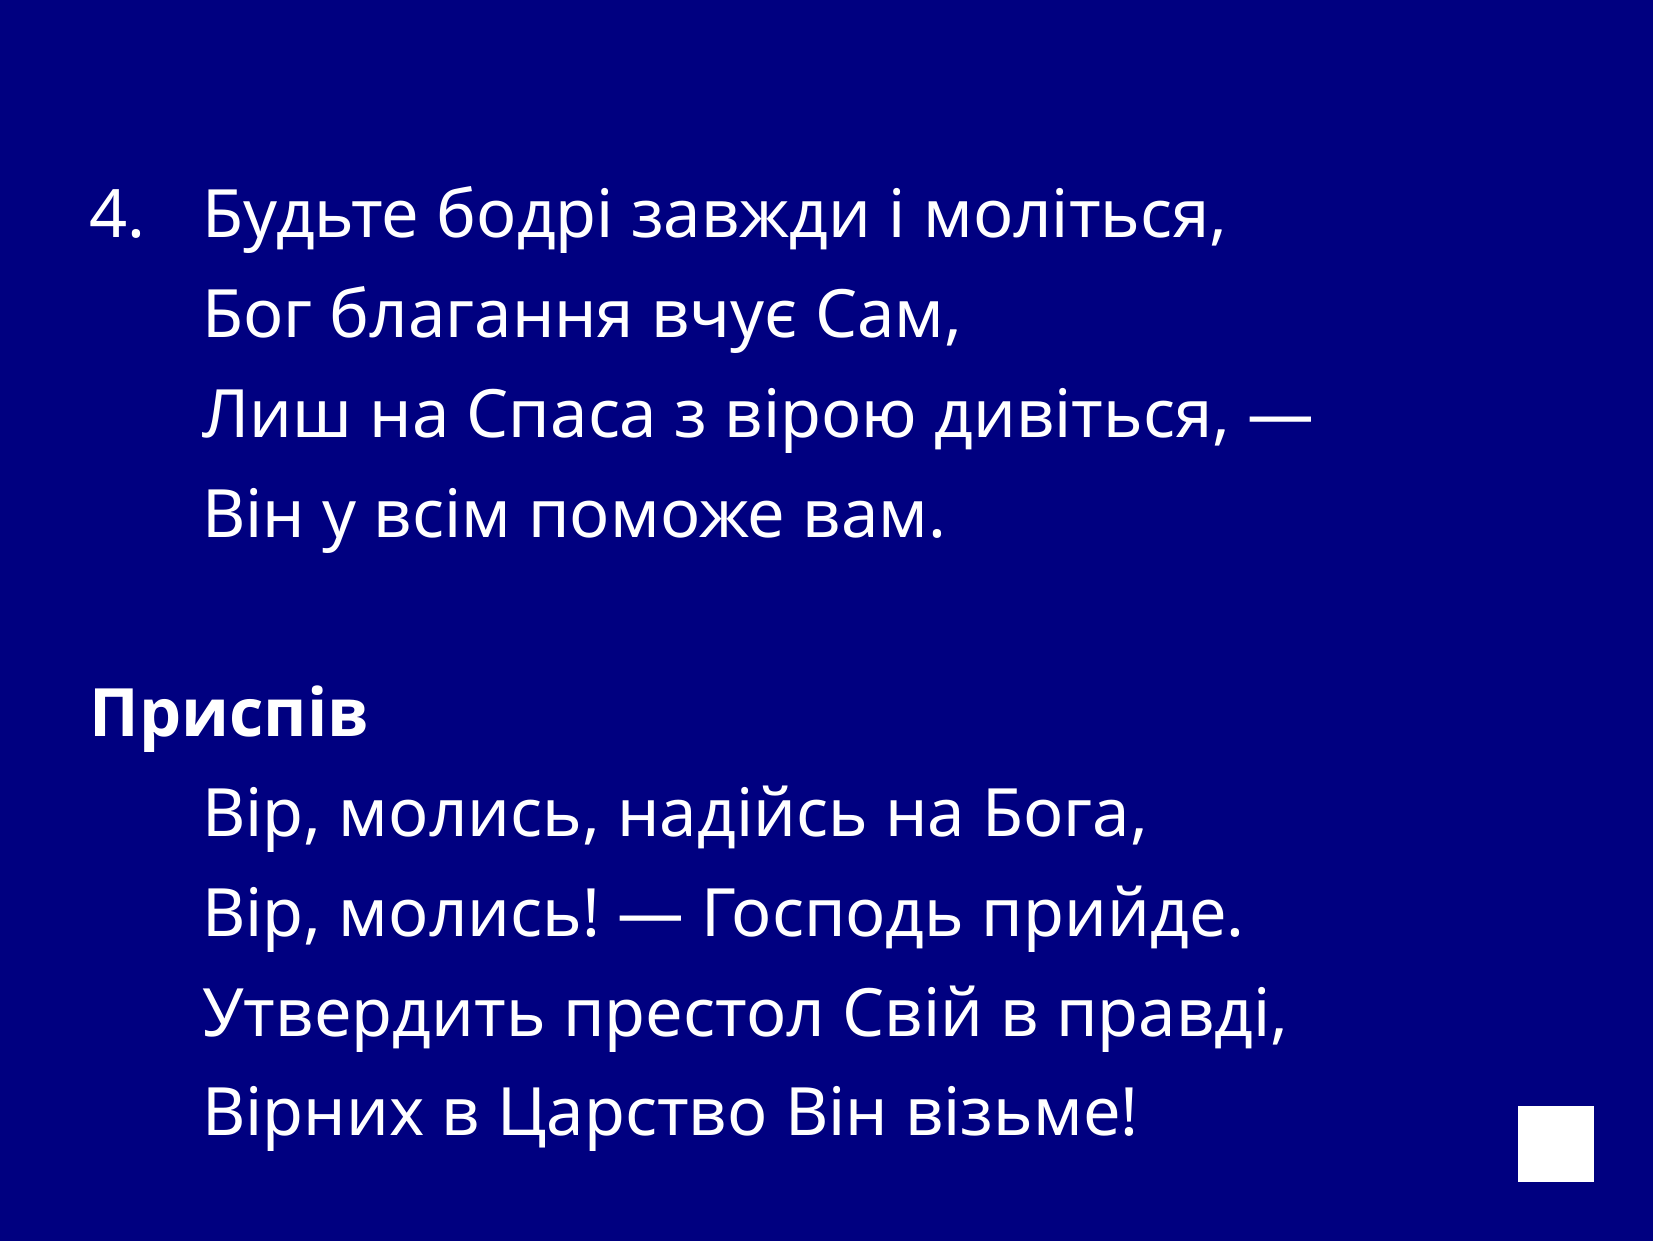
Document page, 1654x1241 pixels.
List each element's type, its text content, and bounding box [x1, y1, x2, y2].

text_box 4. Будьте бодрі завжди і моліться, Бог благання вчує Сам, Лиш на Спаса з вірою дивіться, ― Він у всім поможе вам. Приспів Вір, молись, надійсь на Бога, Вір, молись! ― Господь прийде. Утвердить престол Свій в правді, Вірних в Царство Він візьме! [75, 150, 1576, 1163]
text_box [1518, 1106, 1594, 1182]
